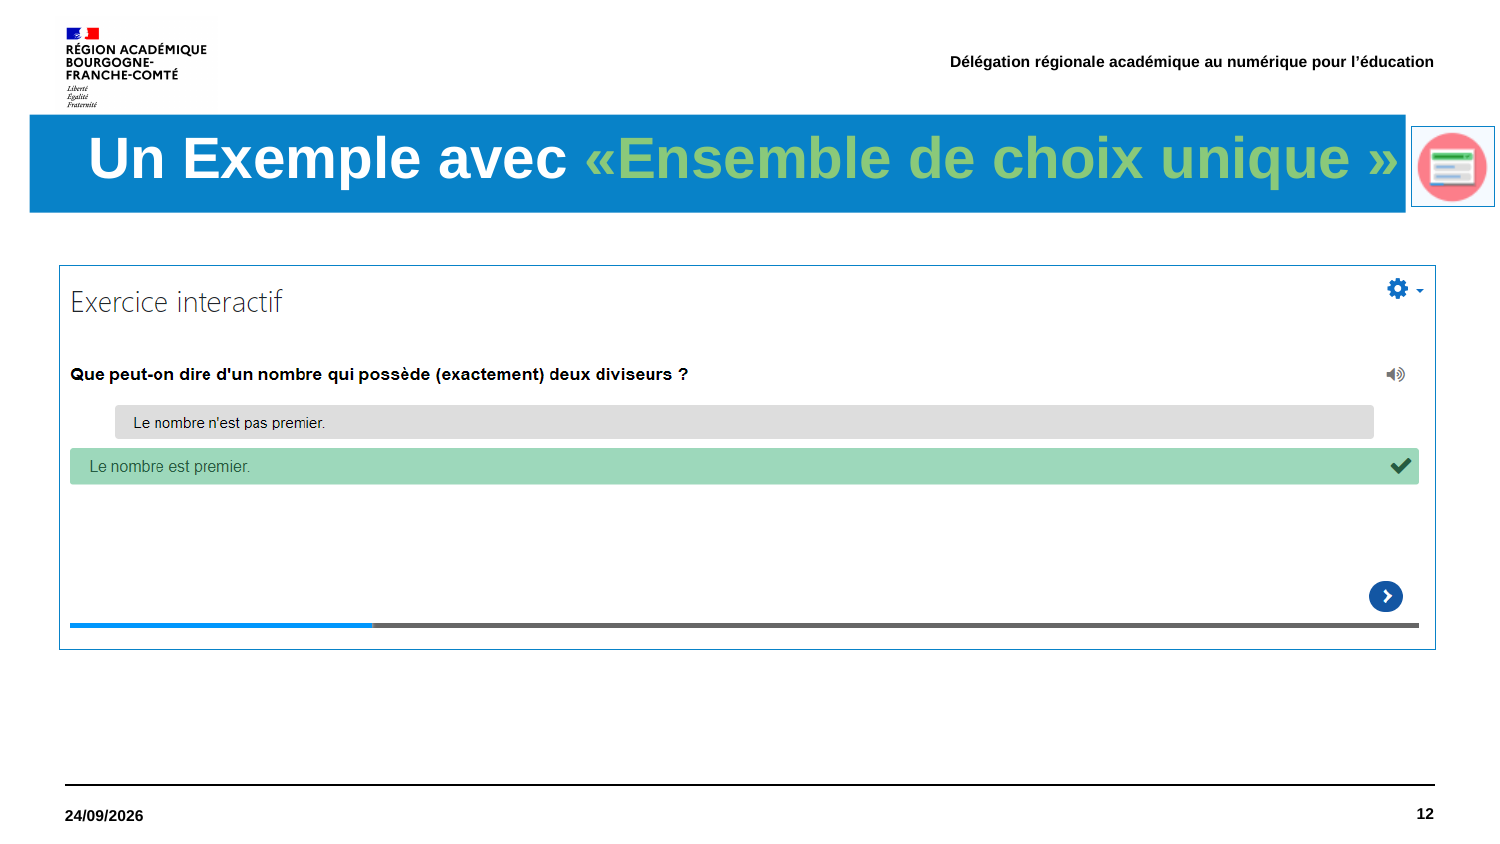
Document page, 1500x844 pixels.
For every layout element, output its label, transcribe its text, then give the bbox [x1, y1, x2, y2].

text_box Un Exemple avec «Ensemble de choix unique » [29, 114, 1406, 213]
text_box <numéro> [1213, 784, 1435, 843]
text_box Délégation régionale académique au numérique pour l’éducation [944, 32, 1435, 91]
picture [55, 16, 218, 114]
text_box 03/02/2022 [64, 787, 245, 843]
picture [1411, 126, 1495, 207]
picture [59, 265, 1436, 650]
